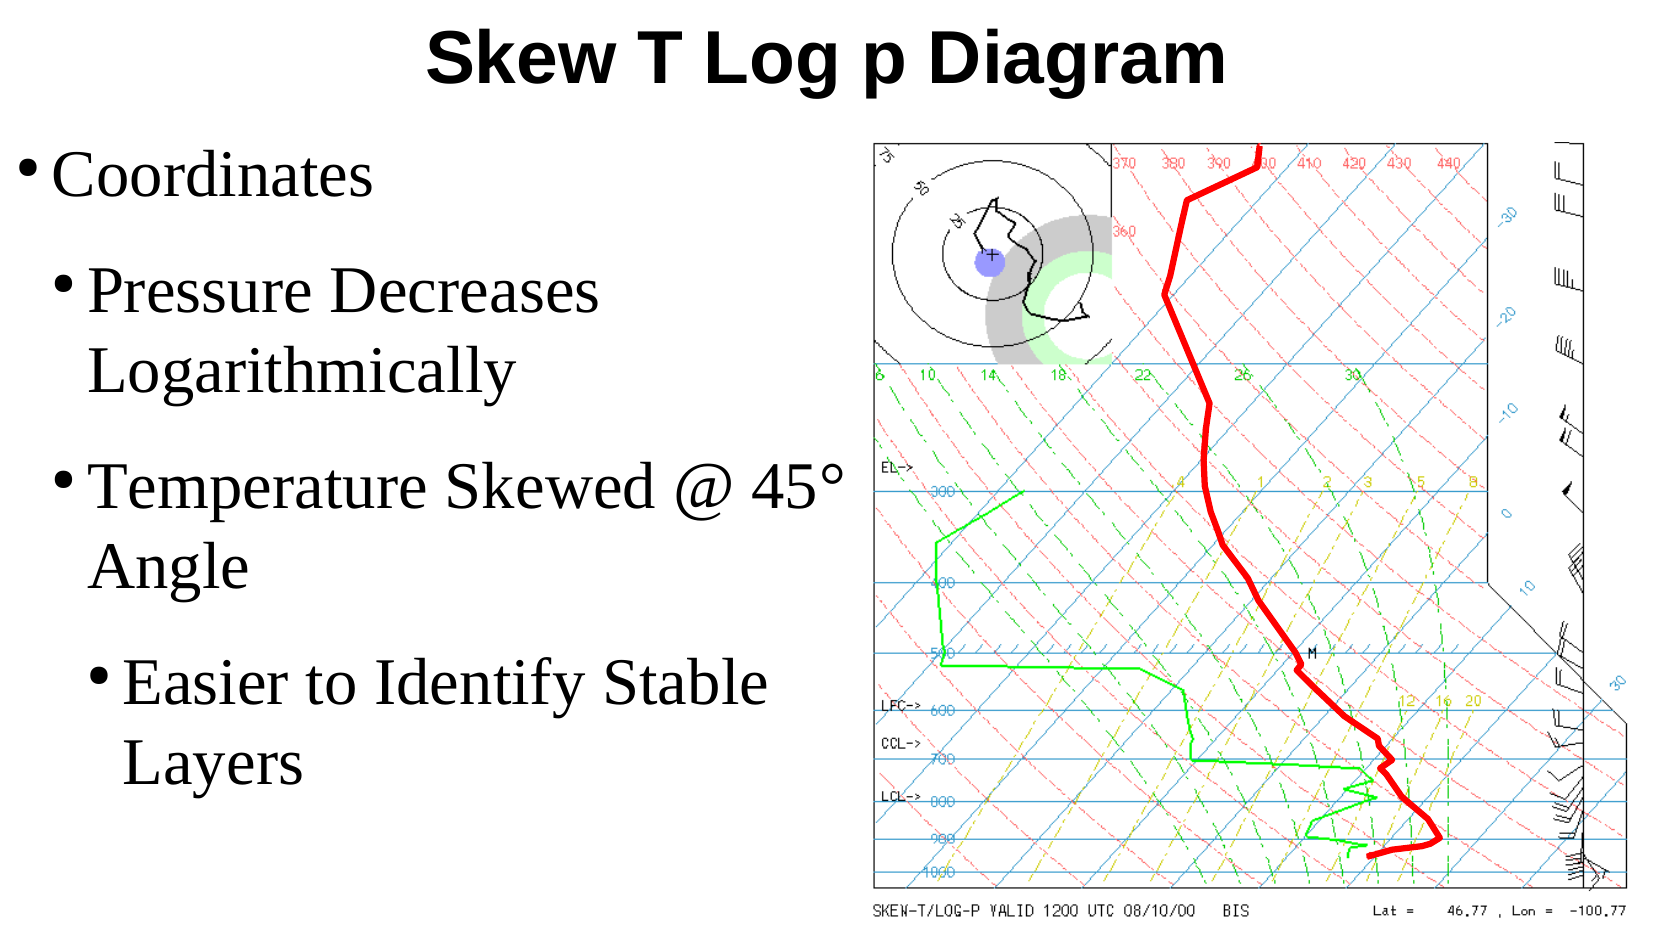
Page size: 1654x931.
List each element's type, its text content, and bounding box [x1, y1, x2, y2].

text_box Coordinates Pressure Decreases Logarithmically Temperature Skewed @ 45° Angle Easier to Identify Stable Layers [0, 122, 863, 806]
title Skew T Log p Diagram [0, 0, 1654, 107]
picture [862, 142, 1649, 930]
